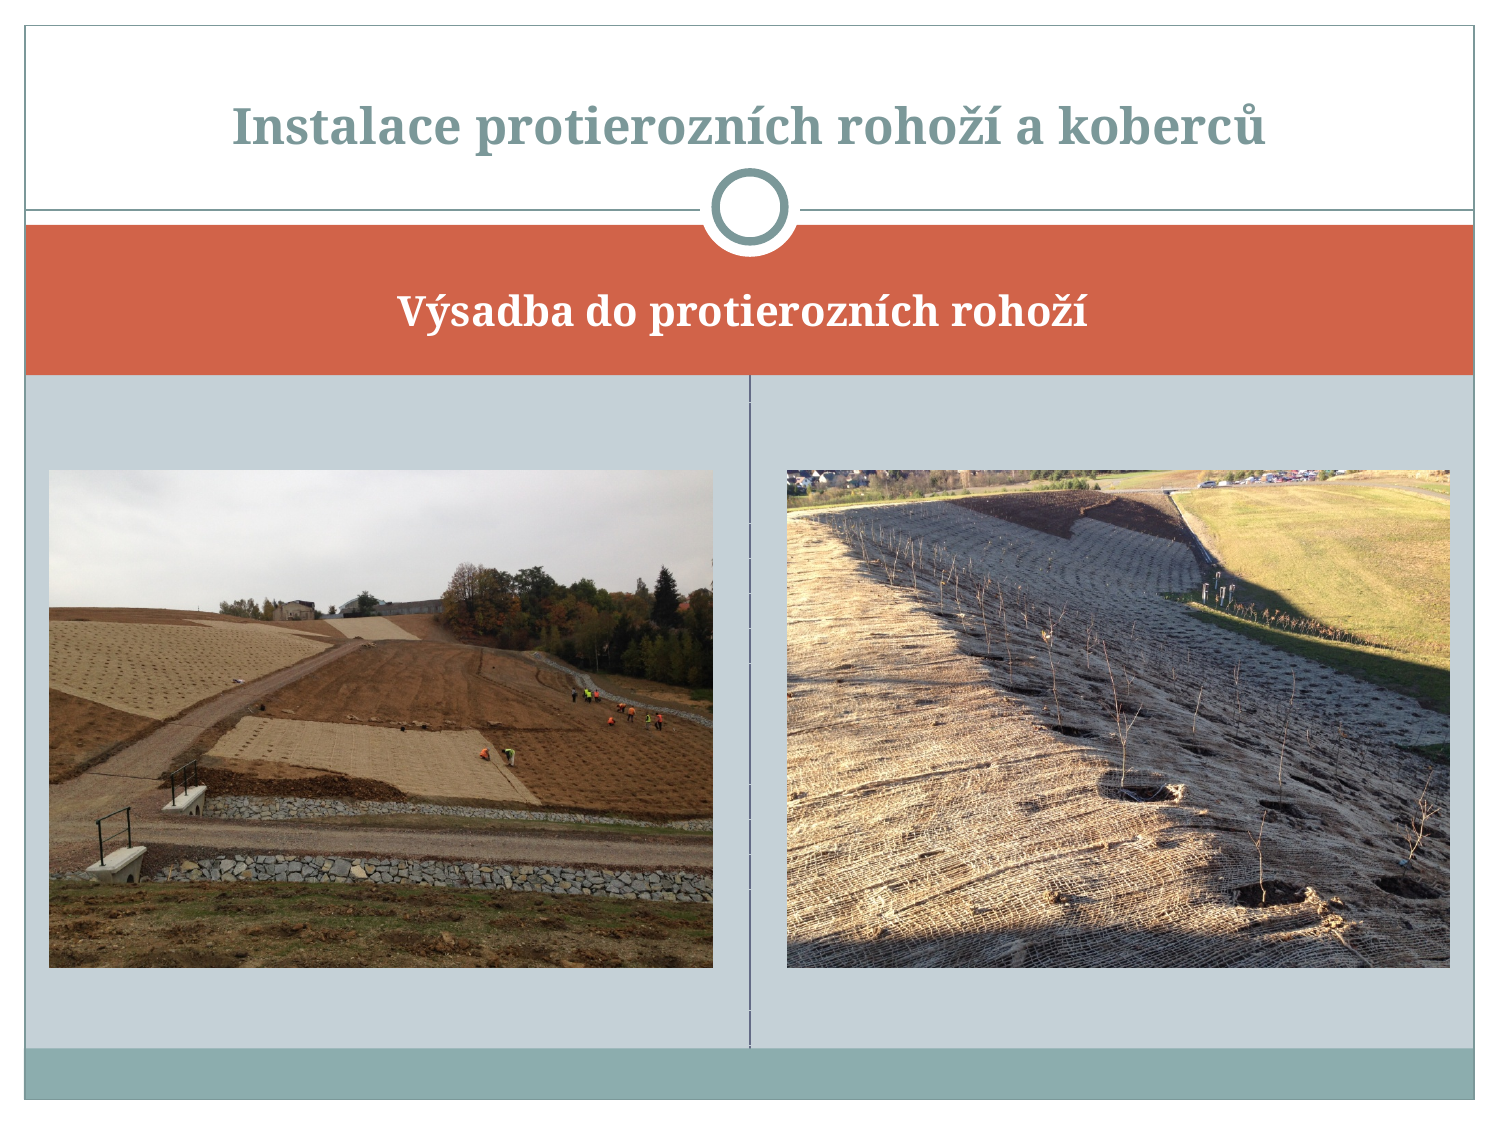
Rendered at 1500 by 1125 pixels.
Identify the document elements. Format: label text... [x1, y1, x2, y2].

picture [787, 470, 1450, 968]
list Výsadba do protierozních rohoží [49, 249, 1329, 371]
title Instalace protierozních rohoží a koberců [49, 37, 1450, 162]
picture [49, 470, 713, 968]
